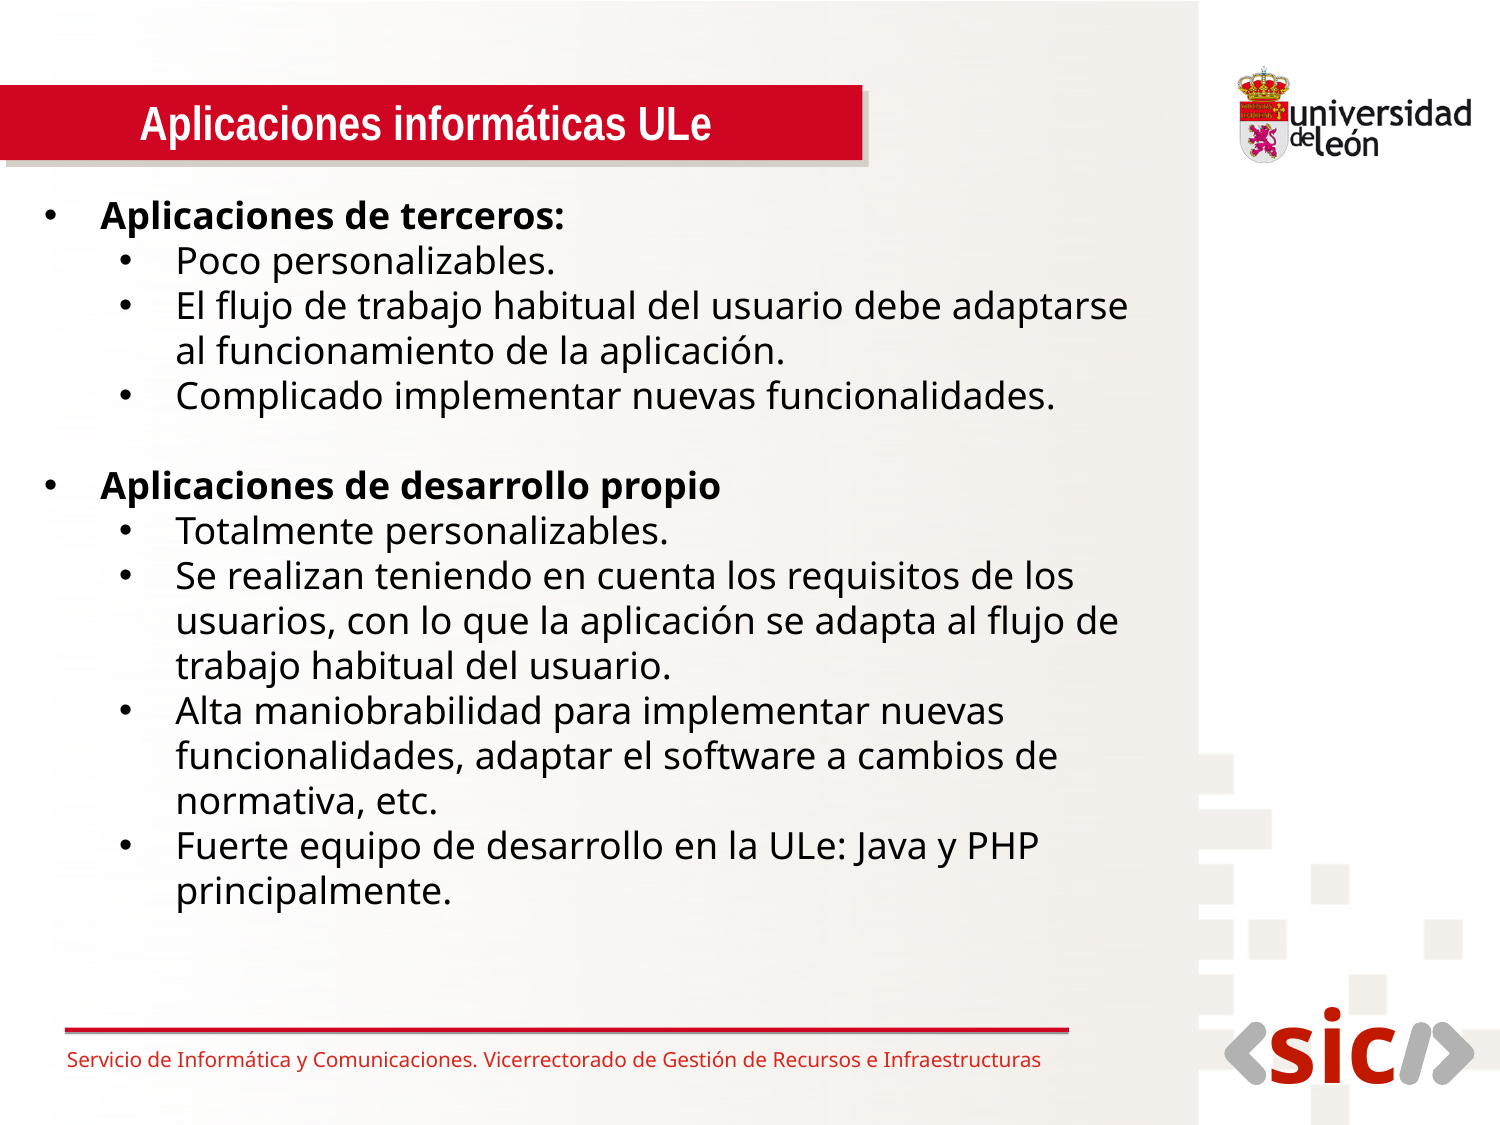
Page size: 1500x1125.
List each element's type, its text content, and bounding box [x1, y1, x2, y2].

text_box Aplicaciones de terceros: Poco personalizables. El flujo de trabajo habitual del usuario debe adaptarse al funcionamiento de la aplicación. Complicado implementar nuevas funcionalidades. Aplicaciones de desarrollo propio Totalmente personalizables. Se realizan teniendo en cuenta los requisitos de los usuarios, con lo que la aplicación se adapta al flujo de trabajo habitual del usuario. Alta maniobrabilidad para implementar nuevas funcionalidades, adaptar el software a cambios de normativa, etc. Fuerte equipo de desarrollo en la ULe: Java y PHP principalmente. [29, 184, 1176, 920]
text_box <sic/> [1175, 975, 1500, 1111]
picture [0, 1, 1500, 1125]
text_box Aplicaciones informáticas ULe [124, 85, 729, 158]
